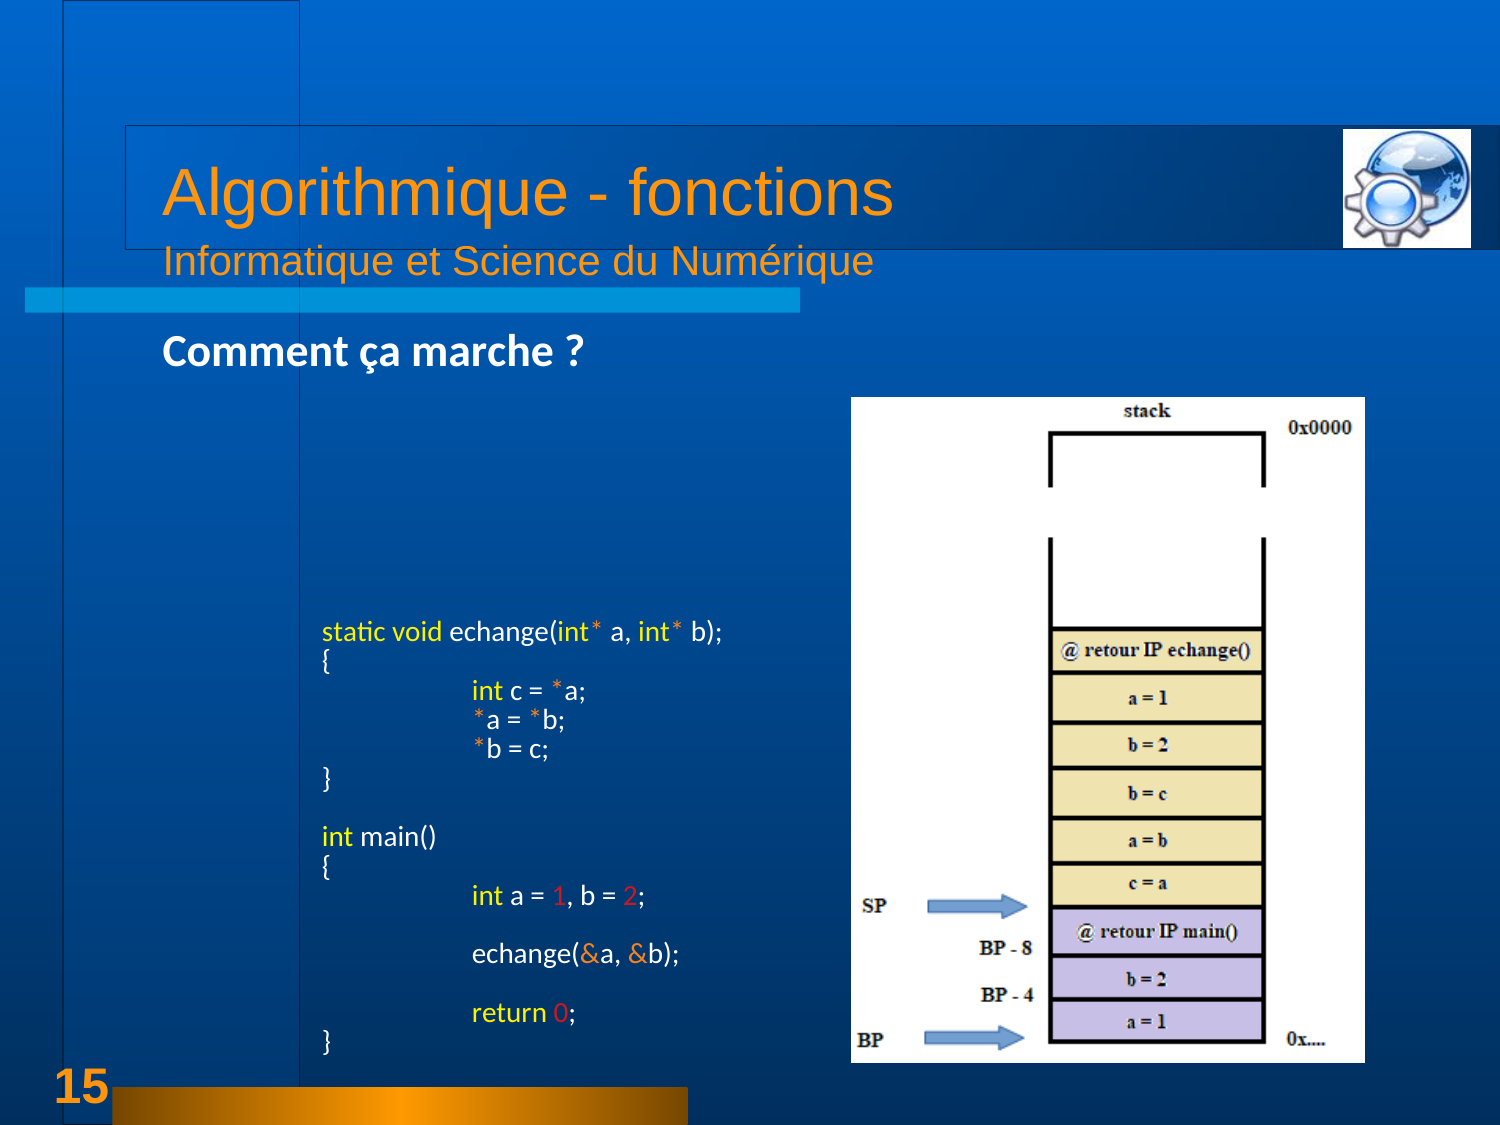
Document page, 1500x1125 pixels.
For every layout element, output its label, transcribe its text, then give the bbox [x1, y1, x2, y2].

text_box static void echange(int* a, int* b); { int c = *a; *a = *b; *b = c; } int main() { int a = 1, b = 2; echange(&a, &b); return 0; } [307, 612, 780, 1096]
picture [851, 397, 1365, 1063]
picture [1343, 129, 1471, 248]
text_box Comment ça marche ? [147, 324, 1447, 957]
